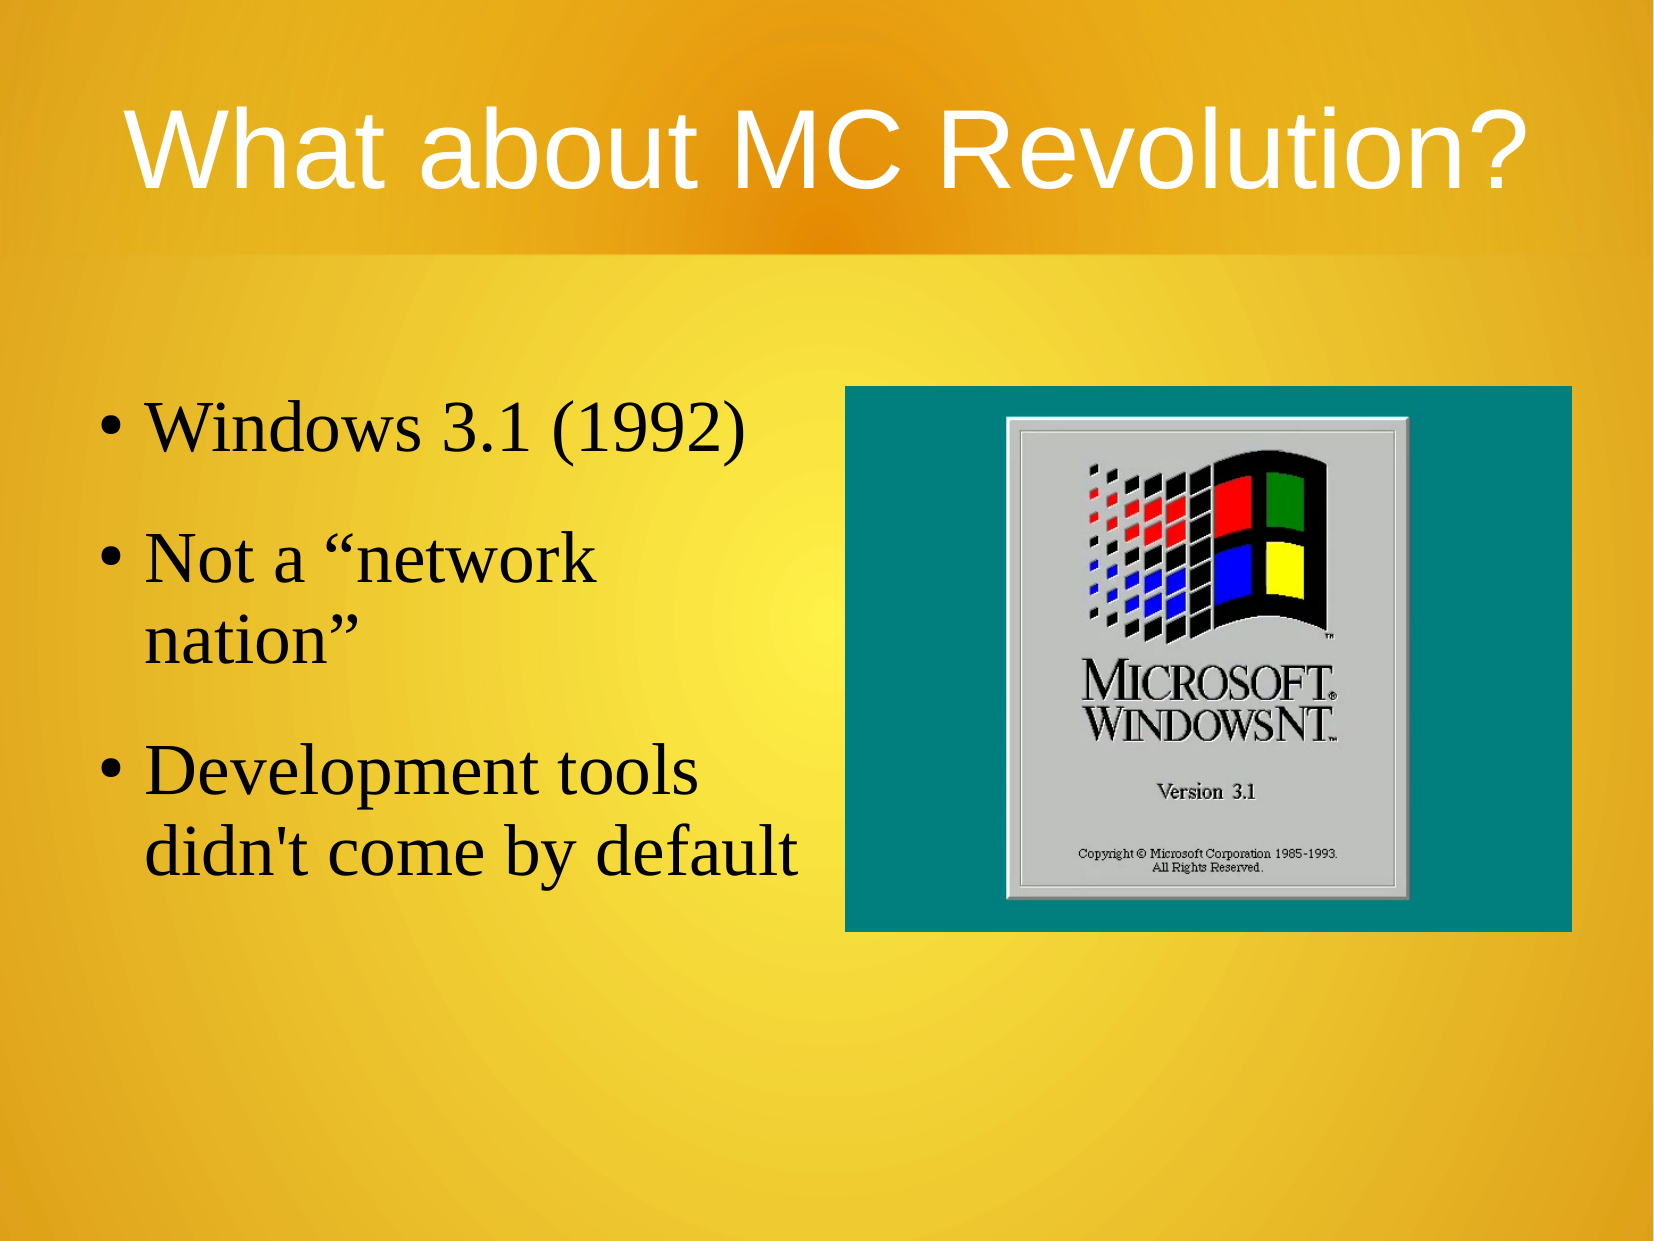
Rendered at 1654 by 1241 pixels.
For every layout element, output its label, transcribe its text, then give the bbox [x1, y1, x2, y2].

picture [0, 0, 1654, 1241]
title What about MC Revolution? [82, 47, 1571, 252]
list Windows 3.1 (1992) Not a “network nation” Development tools didn't come by default [82, 386, 809, 932]
